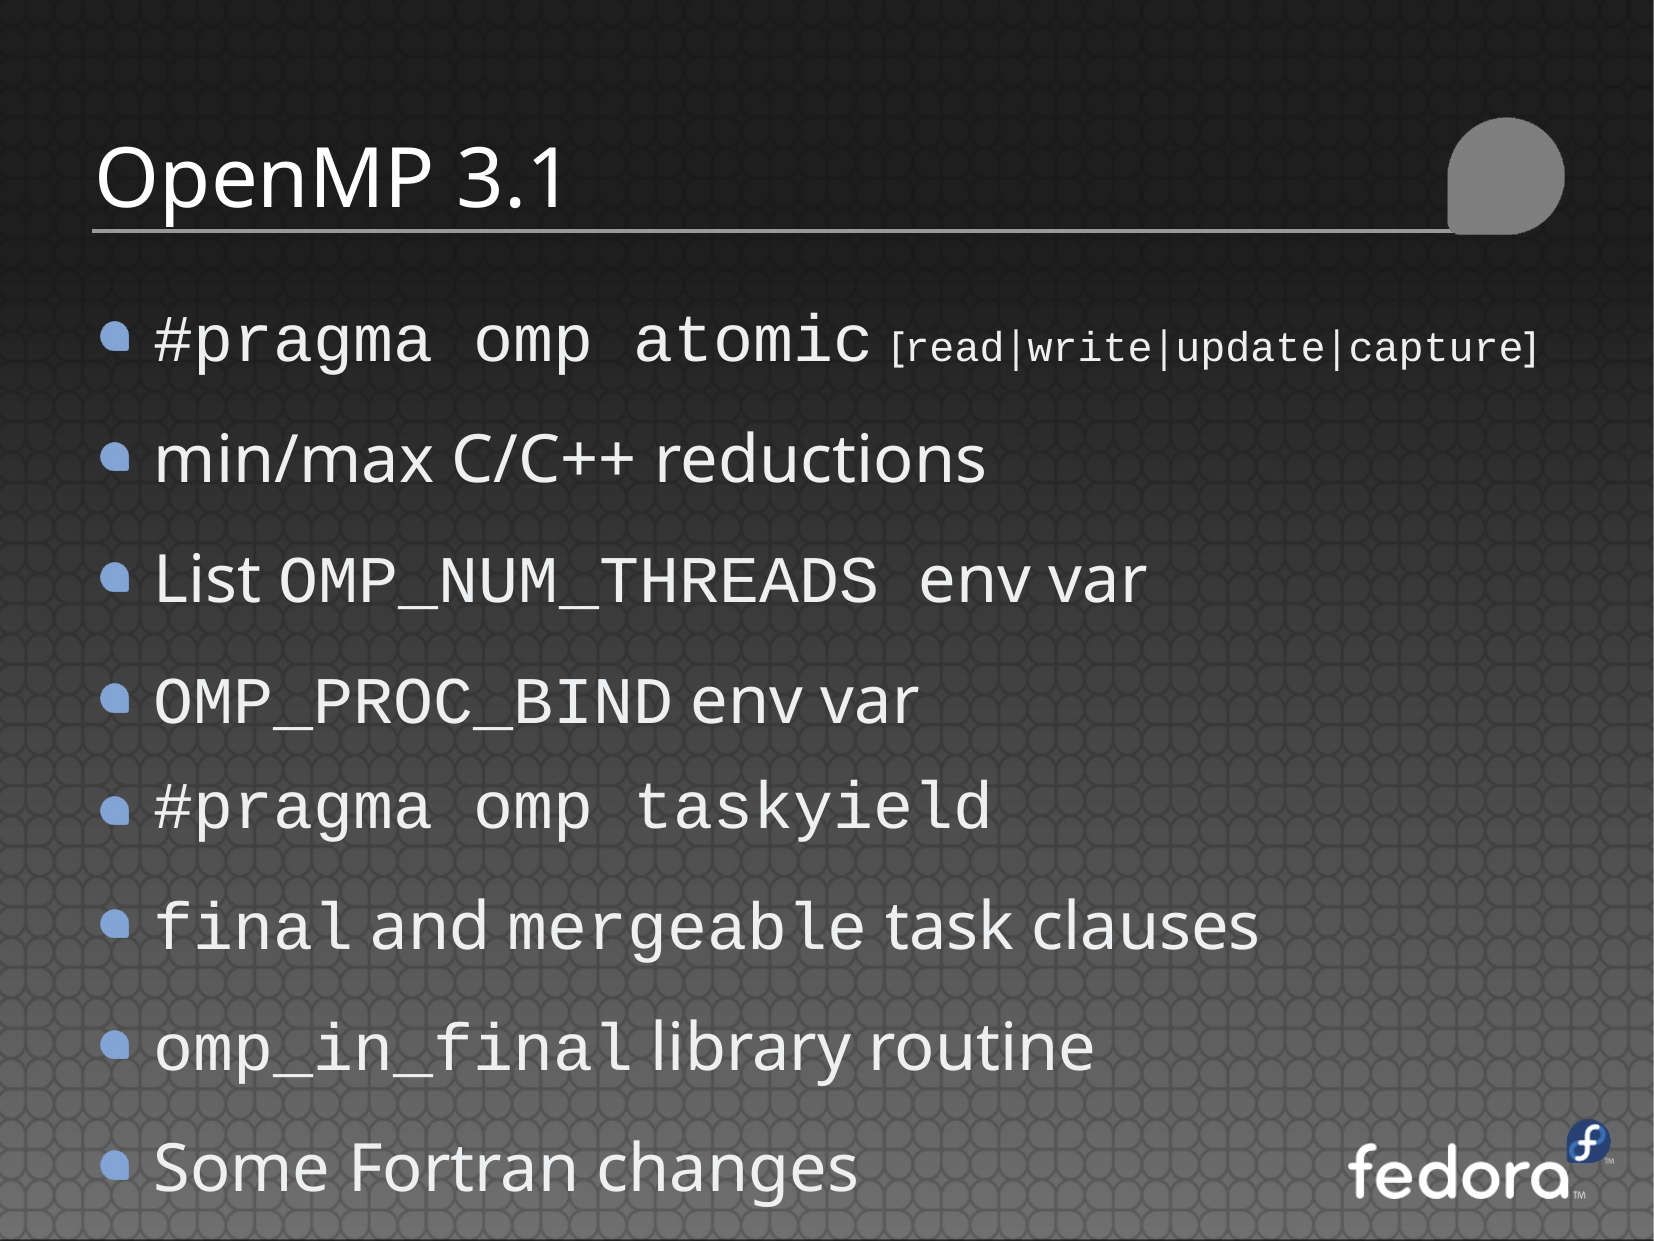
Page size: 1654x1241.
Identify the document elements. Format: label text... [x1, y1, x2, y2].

picture [0, 0, 1654, 1241]
title OpenMP 3.1 [94, 100, 1426, 251]
list #pragma omp atomic [read|write|update|capture] min/max C/C++ reductions List OMP_NUM_THREADS env var OMP_PROC_BIND env var #pragma omp taskyield final and mergeable task clauses omp_in_final library routine Some Fortran changes [82, 290, 1571, 1139]
